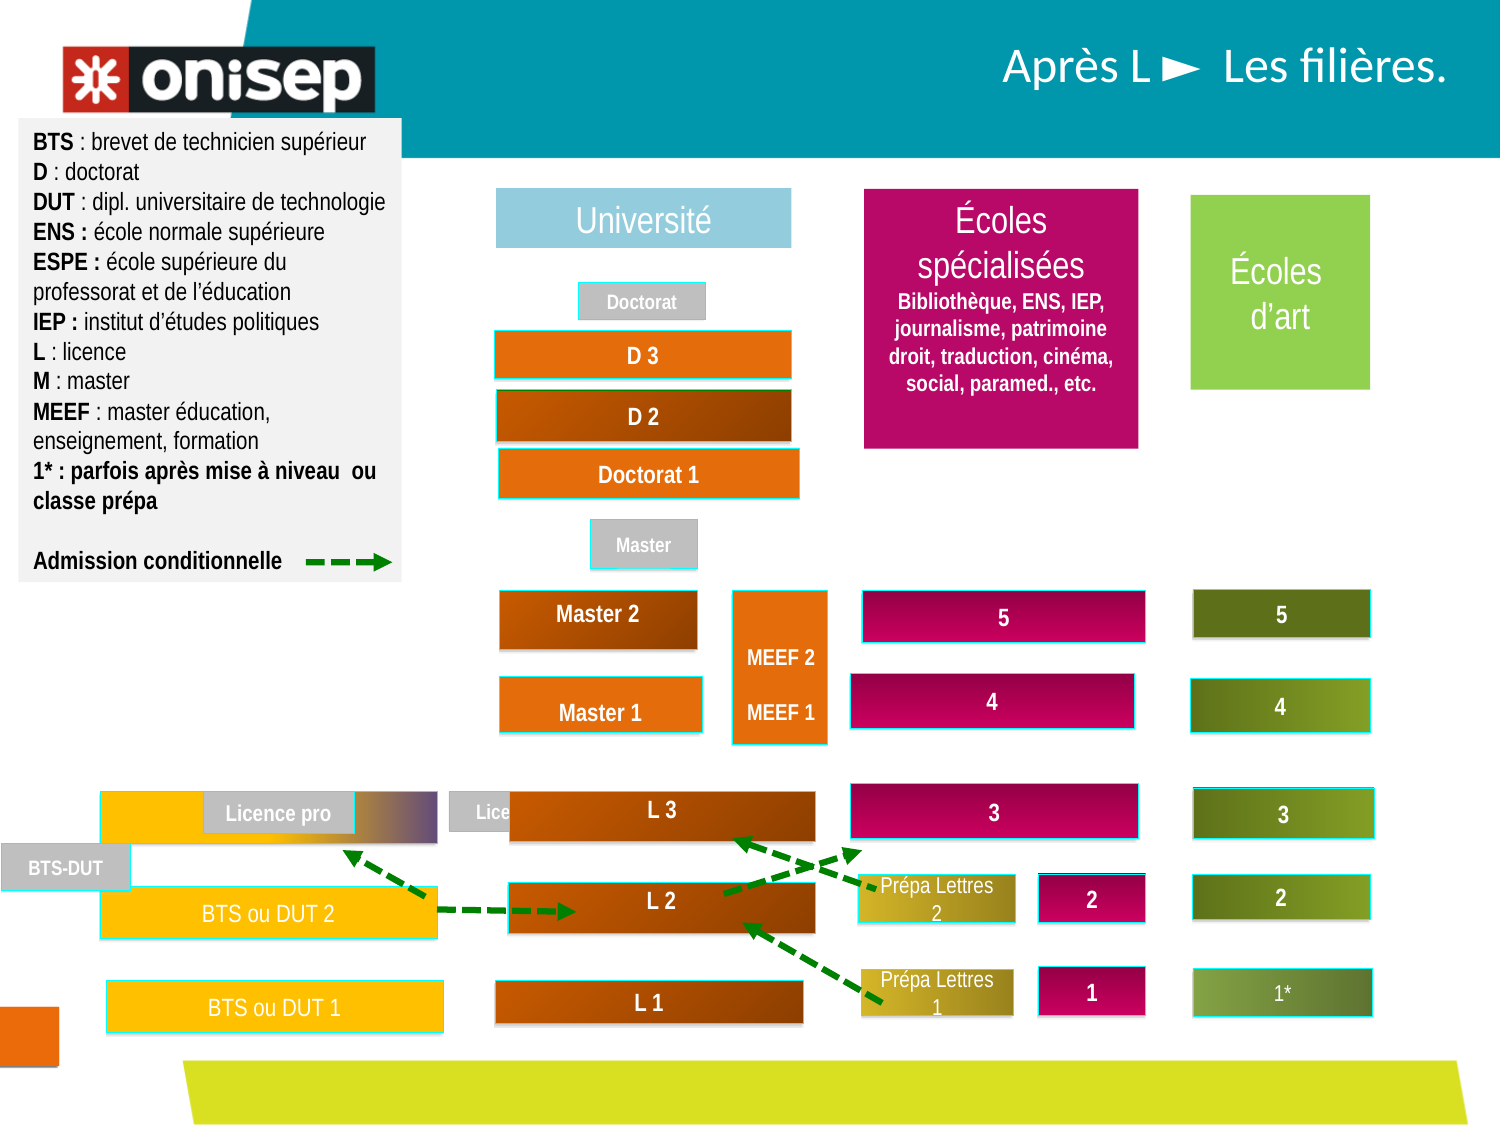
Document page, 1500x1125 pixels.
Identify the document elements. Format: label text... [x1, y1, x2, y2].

text_box [732, 590, 827, 634]
text_box 2 [1192, 874, 1371, 920]
text_box BTS ou DUT 1 [106, 980, 444, 1033]
text_box 1 [1038, 966, 1146, 1016]
text_box Université [496, 188, 792, 248]
text_box 2 [1038, 873, 1146, 922]
text_box Écoles d’art [1190, 194, 1371, 390]
text_box MEEF 2 MEEF 1 [732, 634, 831, 732]
text_box D 3 [494, 330, 792, 378]
text_box [732, 732, 827, 745]
text_box Prépa Lettres 1 [861, 969, 1013, 1016]
text_box Master 1 [499, 676, 703, 733]
text_box 1* [1192, 968, 1373, 1016]
text_box 3 [1192, 787, 1375, 839]
text_box 4 [850, 673, 1134, 729]
text_box D 2 [496, 389, 791, 442]
text_box Doctorat [578, 282, 706, 319]
picture [0, 0, 1500, 1125]
text_box 5 [1192, 589, 1371, 638]
text_box Licence pro [100, 791, 437, 844]
text_box L 2 [507, 882, 815, 934]
text_box Doctorat 1 [498, 447, 800, 499]
text_box 3 [850, 783, 1139, 839]
text_box Prépa Lettres 2 [858, 874, 1016, 923]
text_box [0, 1006, 60, 1066]
text_box BTS : brevet de technicien supérieur D : doctorat DUT : dipl. universitaire de technologie ENS : école normale supérieure ESPE : école supérieure du professorat et de l’éducation IEP : institut d’études politiques L : licence M : master MEEF : master éducation, enseignement, formation 1* : parfois après mise à niveau ou classe prépa Admission conditionnelle [18, 118, 402, 583]
text_box L 1 [495, 980, 804, 1024]
text_box Master [590, 519, 697, 568]
text_box Écoles spécialisées Bibliothèque, ENS, IEP, journalisme, patrimoine droit, traduction, cinéma, social, paramed., etc. [864, 188, 1139, 449]
text_box Licence [448, 791, 509, 832]
text_box Master 2 [499, 590, 697, 650]
text_box BTS-DUT [1, 843, 130, 891]
text_box 5 [861, 590, 1146, 643]
text_box BTS ou DUT 2 [100, 885, 437, 939]
text_box 4 [1190, 678, 1371, 733]
text_box L 3 [509, 791, 815, 842]
text_box Licence pro [202, 791, 355, 834]
text_box Après L ► Les filières. [316, 25, 1475, 100]
